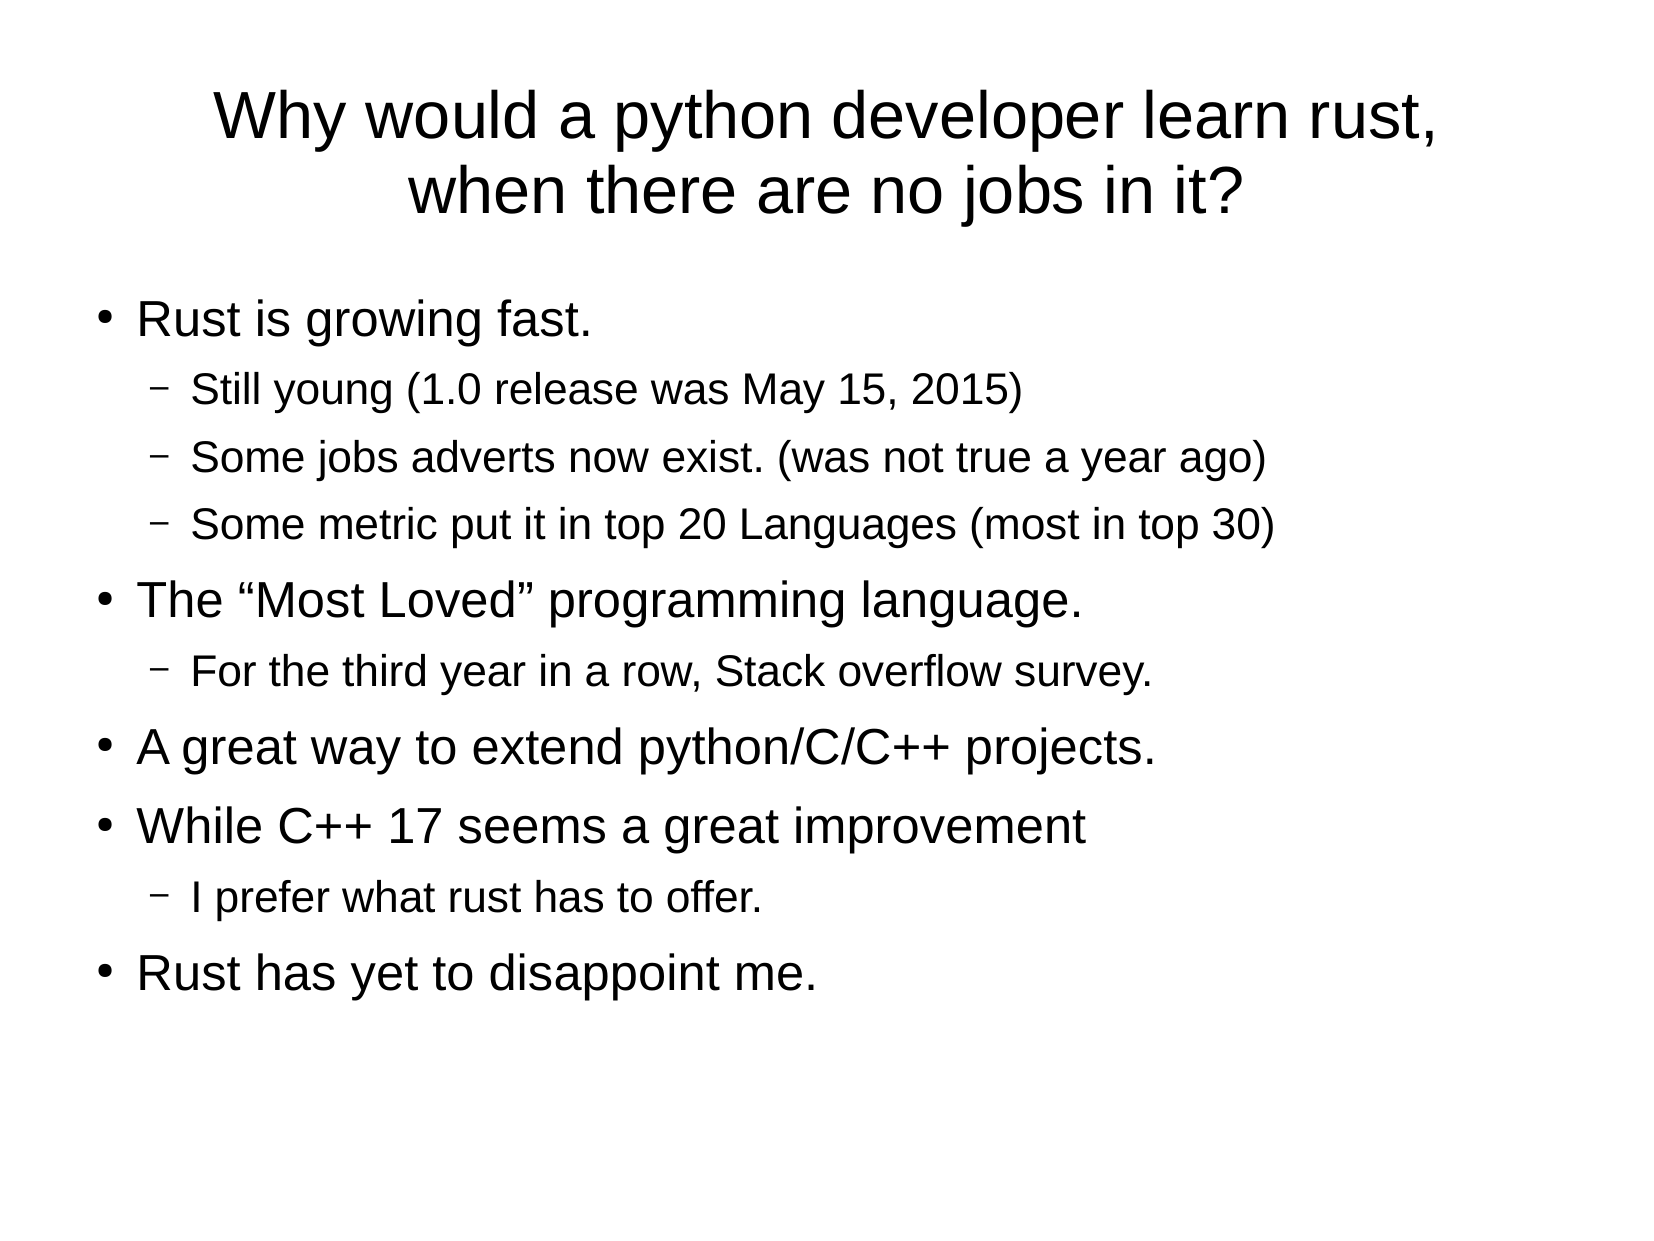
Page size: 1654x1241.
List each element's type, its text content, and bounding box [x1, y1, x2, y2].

list Rust is growing fast. Still young (1.0 release was May 15, 2015) Some jobs adverts now exist. (was not true a year ago) Some metric put it in top 20 Languages (most in top 30) The “Most Loved” programming language. For the third year in a row, Stack overflow survey. A great way to extend python/C/C++ projects. While C++ 17 seems a great improvement I prefer what rust has to offer. Rust has yet to disappoint me. [82, 290, 1571, 1010]
title Why would a python developer learn rust, when there are no jobs in it? [82, 49, 1571, 257]
